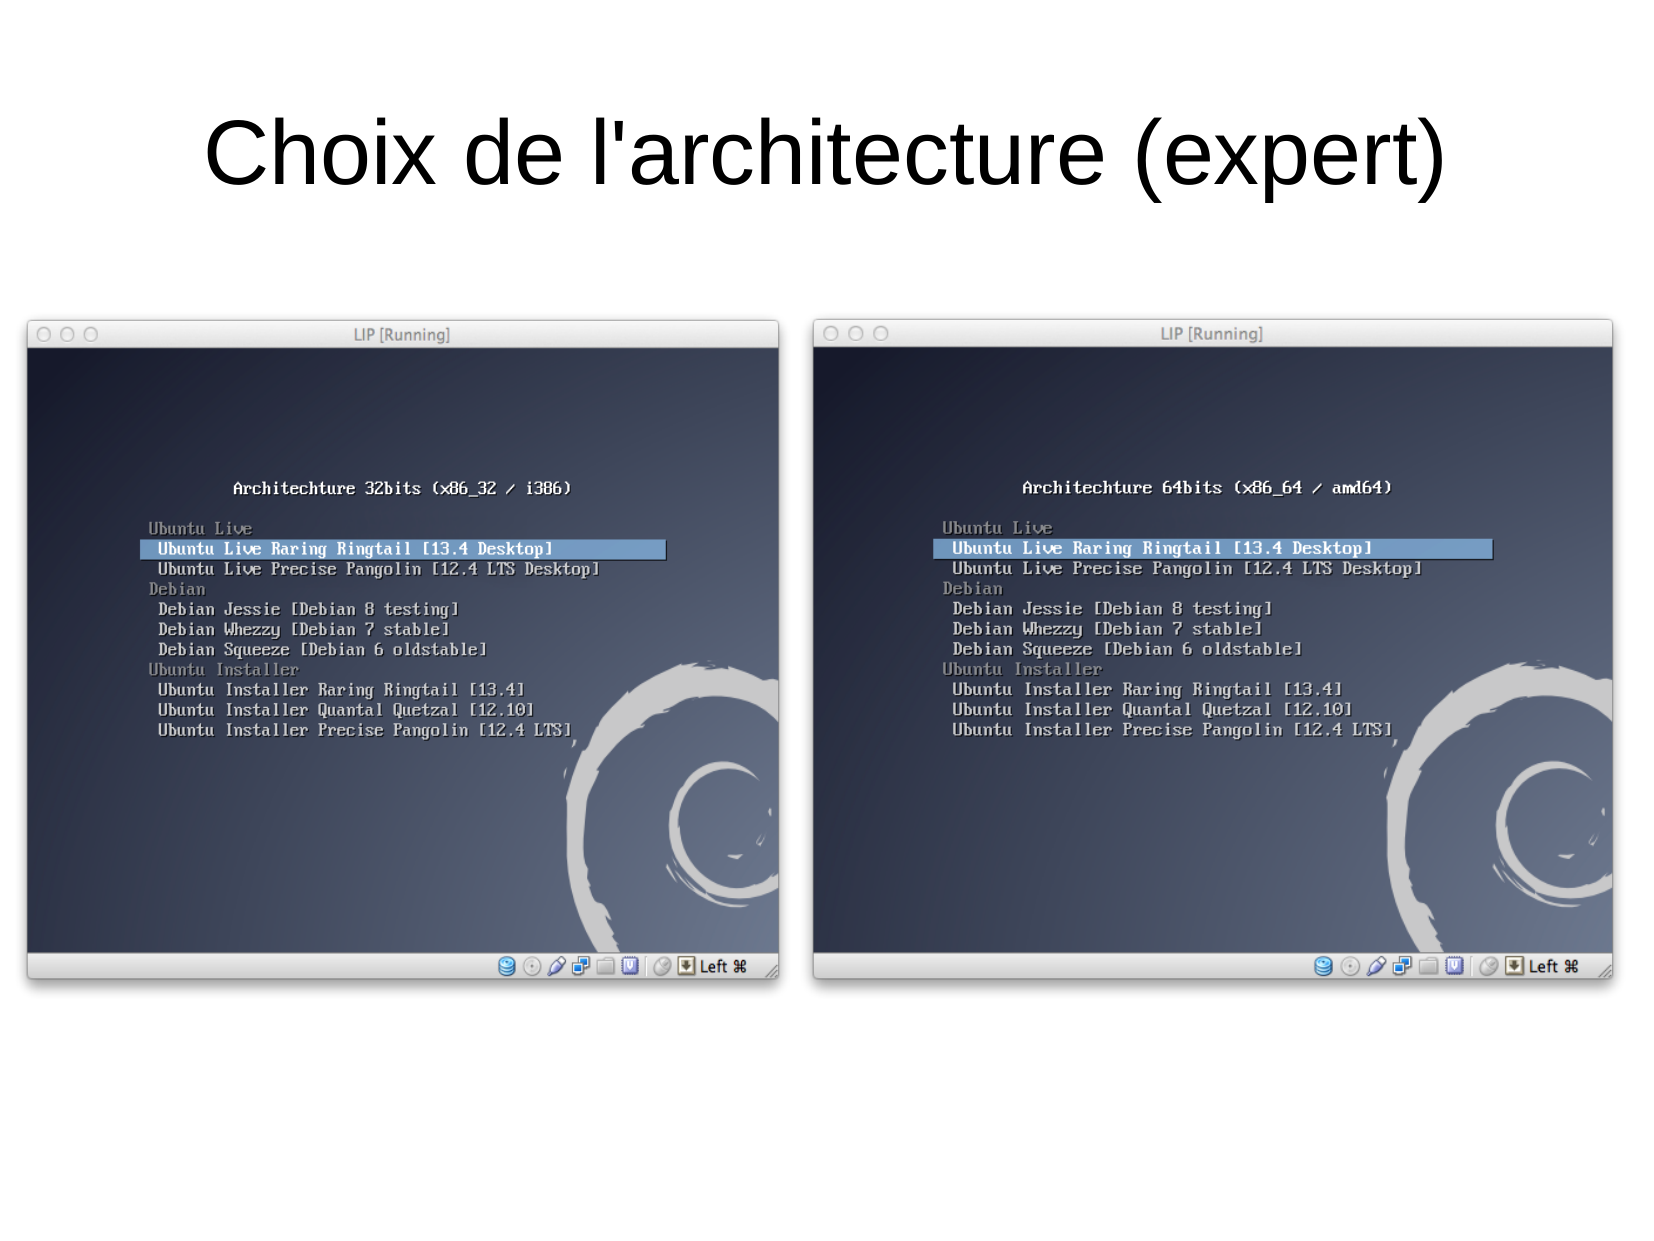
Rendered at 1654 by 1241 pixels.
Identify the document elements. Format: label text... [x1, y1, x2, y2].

picture [796, 307, 1630, 1004]
title Choix de l'architecture (expert) [82, 49, 1571, 257]
picture [11, 308, 795, 1004]
